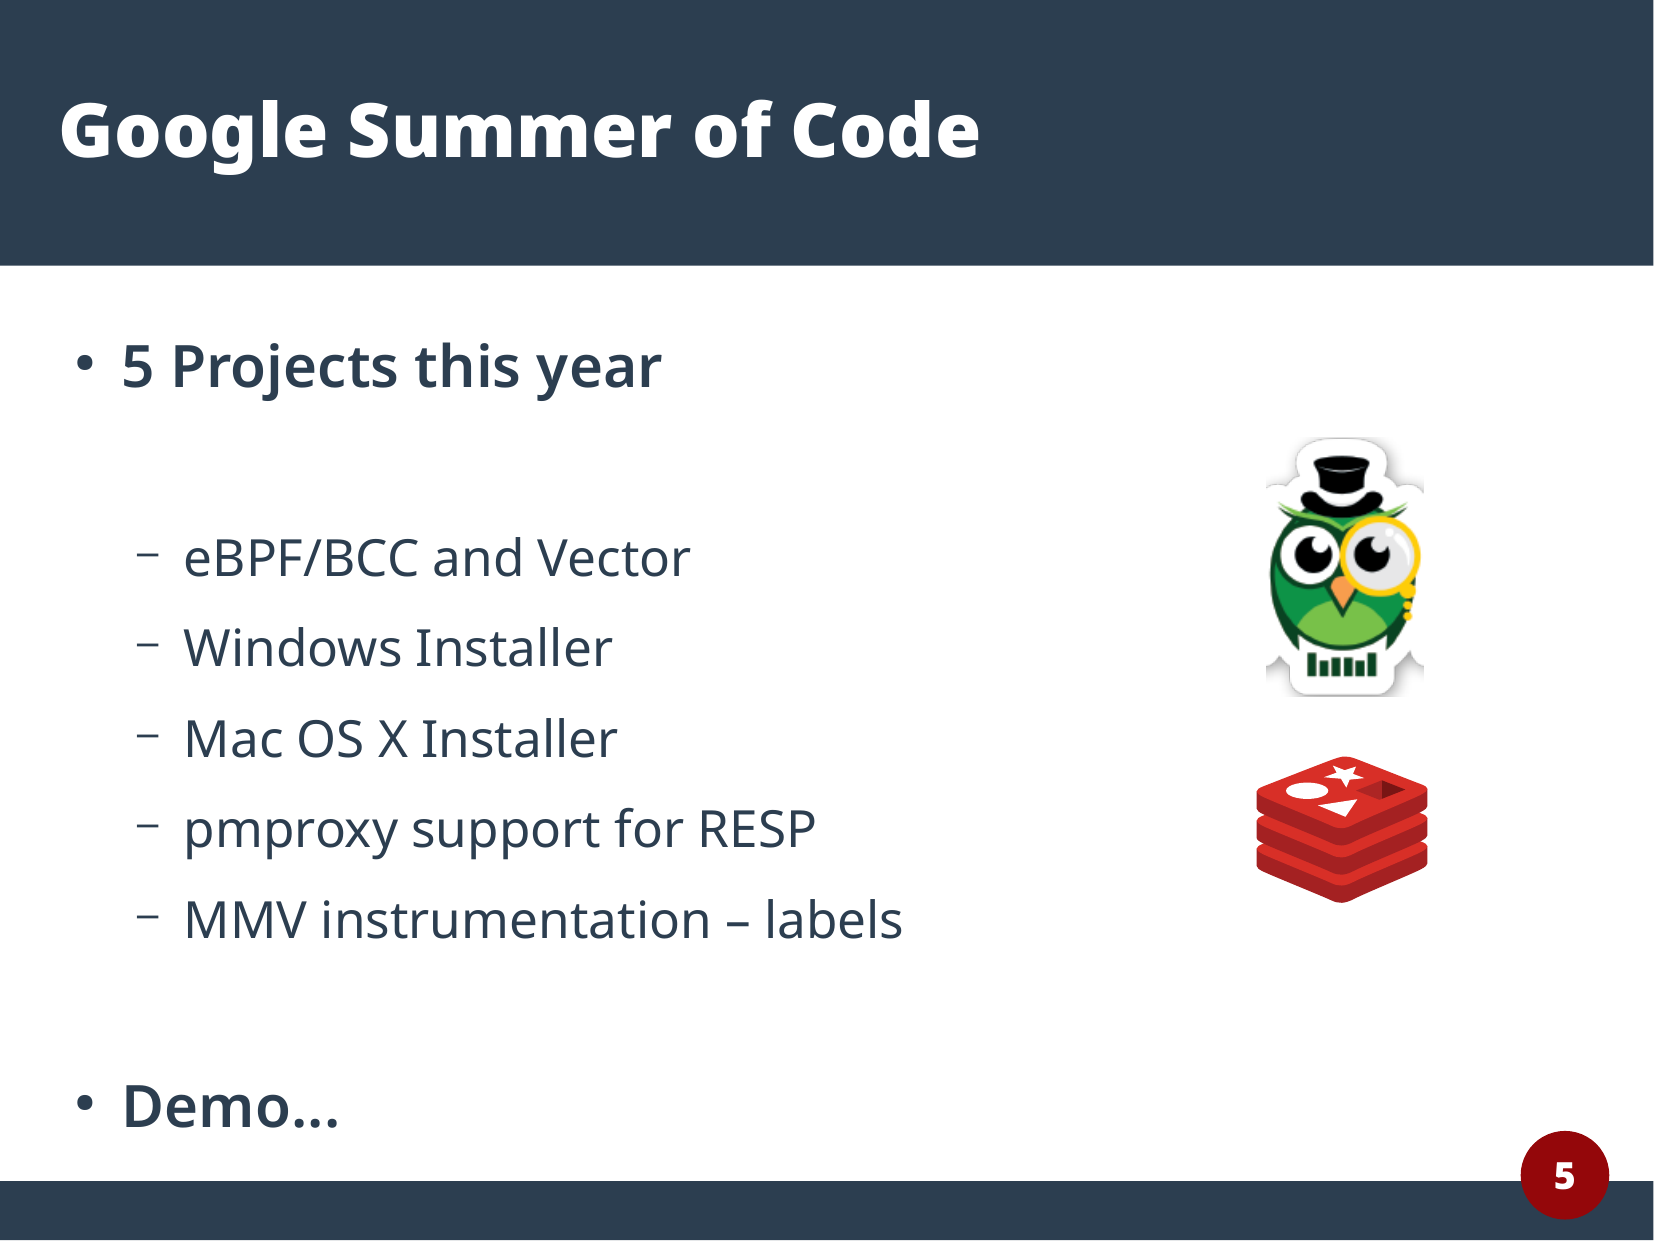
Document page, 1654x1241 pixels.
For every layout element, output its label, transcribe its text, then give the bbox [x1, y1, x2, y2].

picture [1255, 742, 1430, 917]
picture [1266, 437, 1424, 697]
title Google Summer of Code [59, 49, 1595, 207]
list 5 Projects this year eBPF/BCC and Vector Windows Installer Mac OS X Installer pmproxy support for RESP MMV instrumentation – labels Demo... [59, 324, 1595, 1152]
